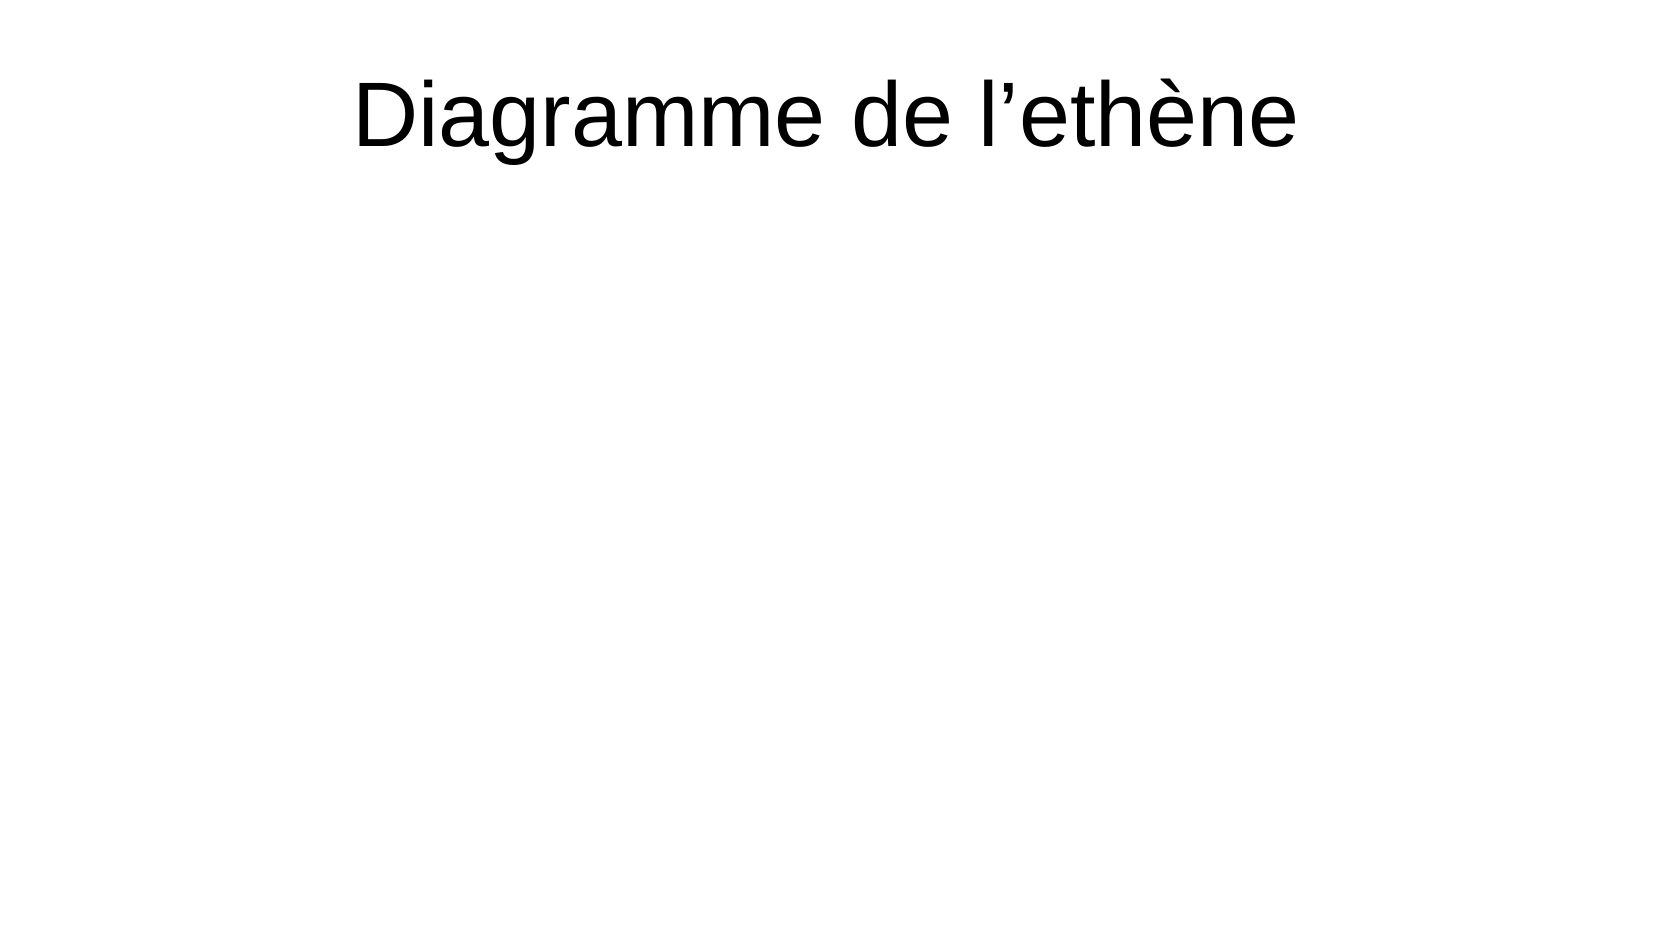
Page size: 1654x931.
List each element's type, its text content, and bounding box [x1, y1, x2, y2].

title Diagramme de l’ethène [82, 37, 1571, 193]
